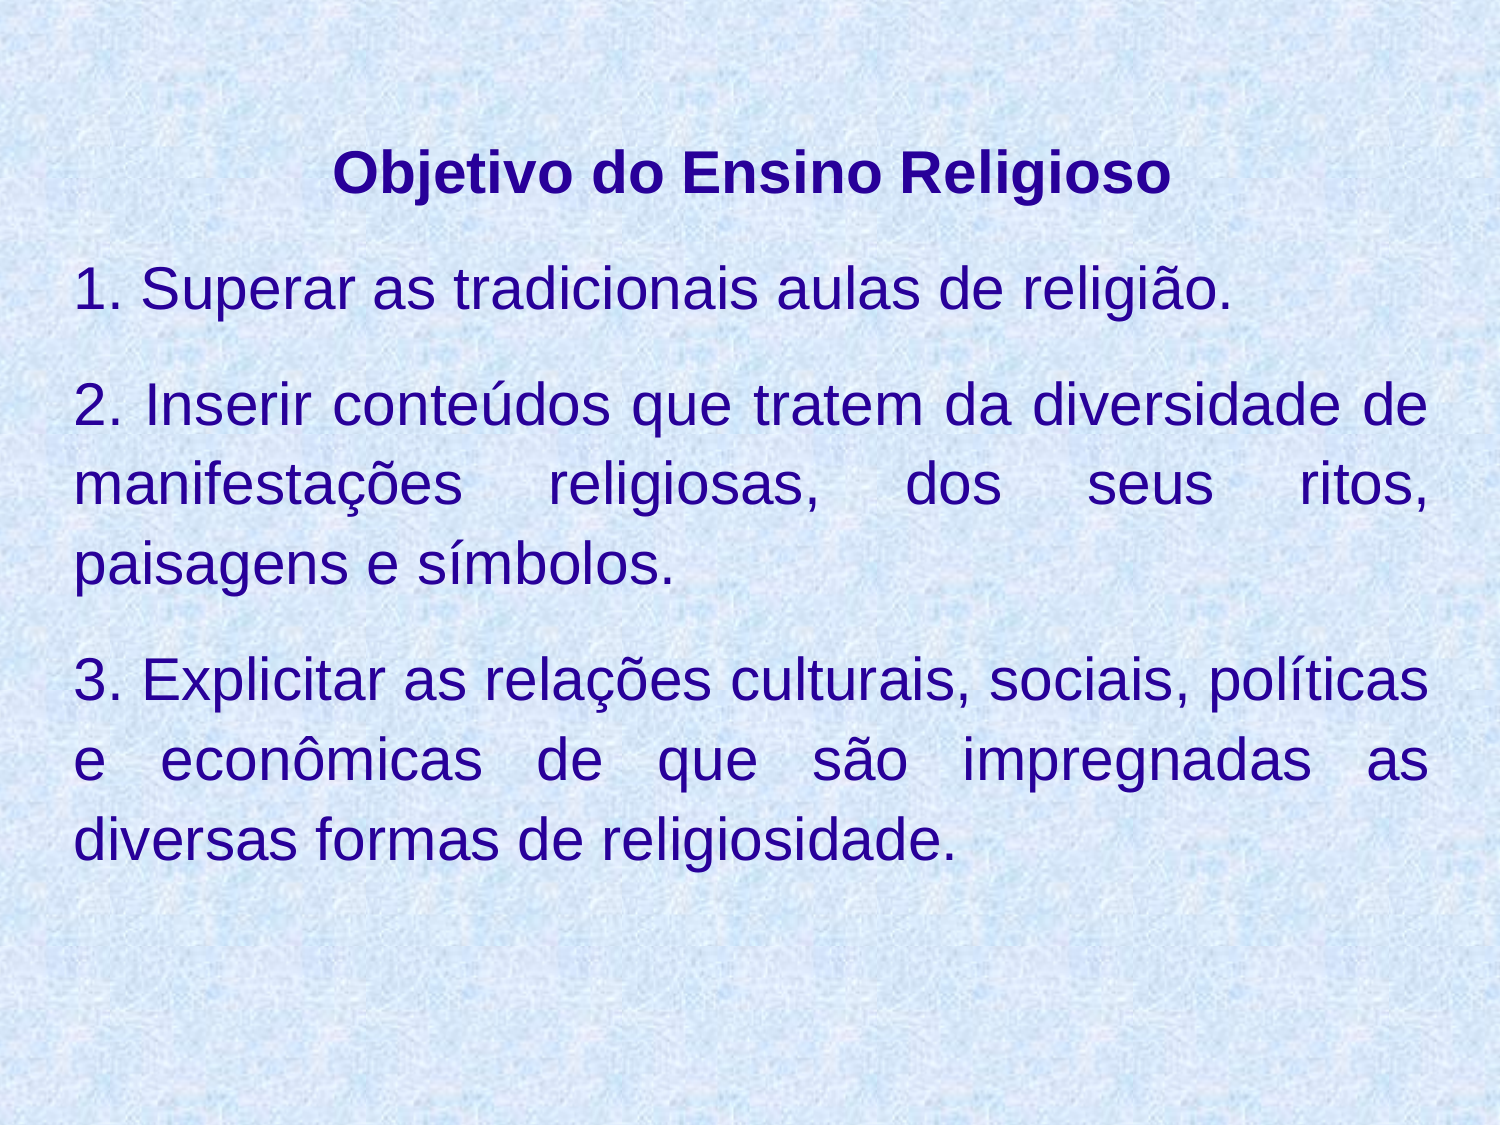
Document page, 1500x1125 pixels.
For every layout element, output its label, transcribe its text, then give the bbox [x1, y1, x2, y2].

text_box Objetivo do Ensino Religioso 1. Superar as tradicionais aulas de religião. 2. Inserir conteúdos que tratem da diversidade de manifestações religiosas, dos seus ritos, paisagens e símbolos. 3. Explicitar as relações culturais, sociais, políticas e econômicas de que são impregnadas as diversas formas de religiosidade. [59, 118, 1447, 975]
picture [0, 0, 1500, 1125]
